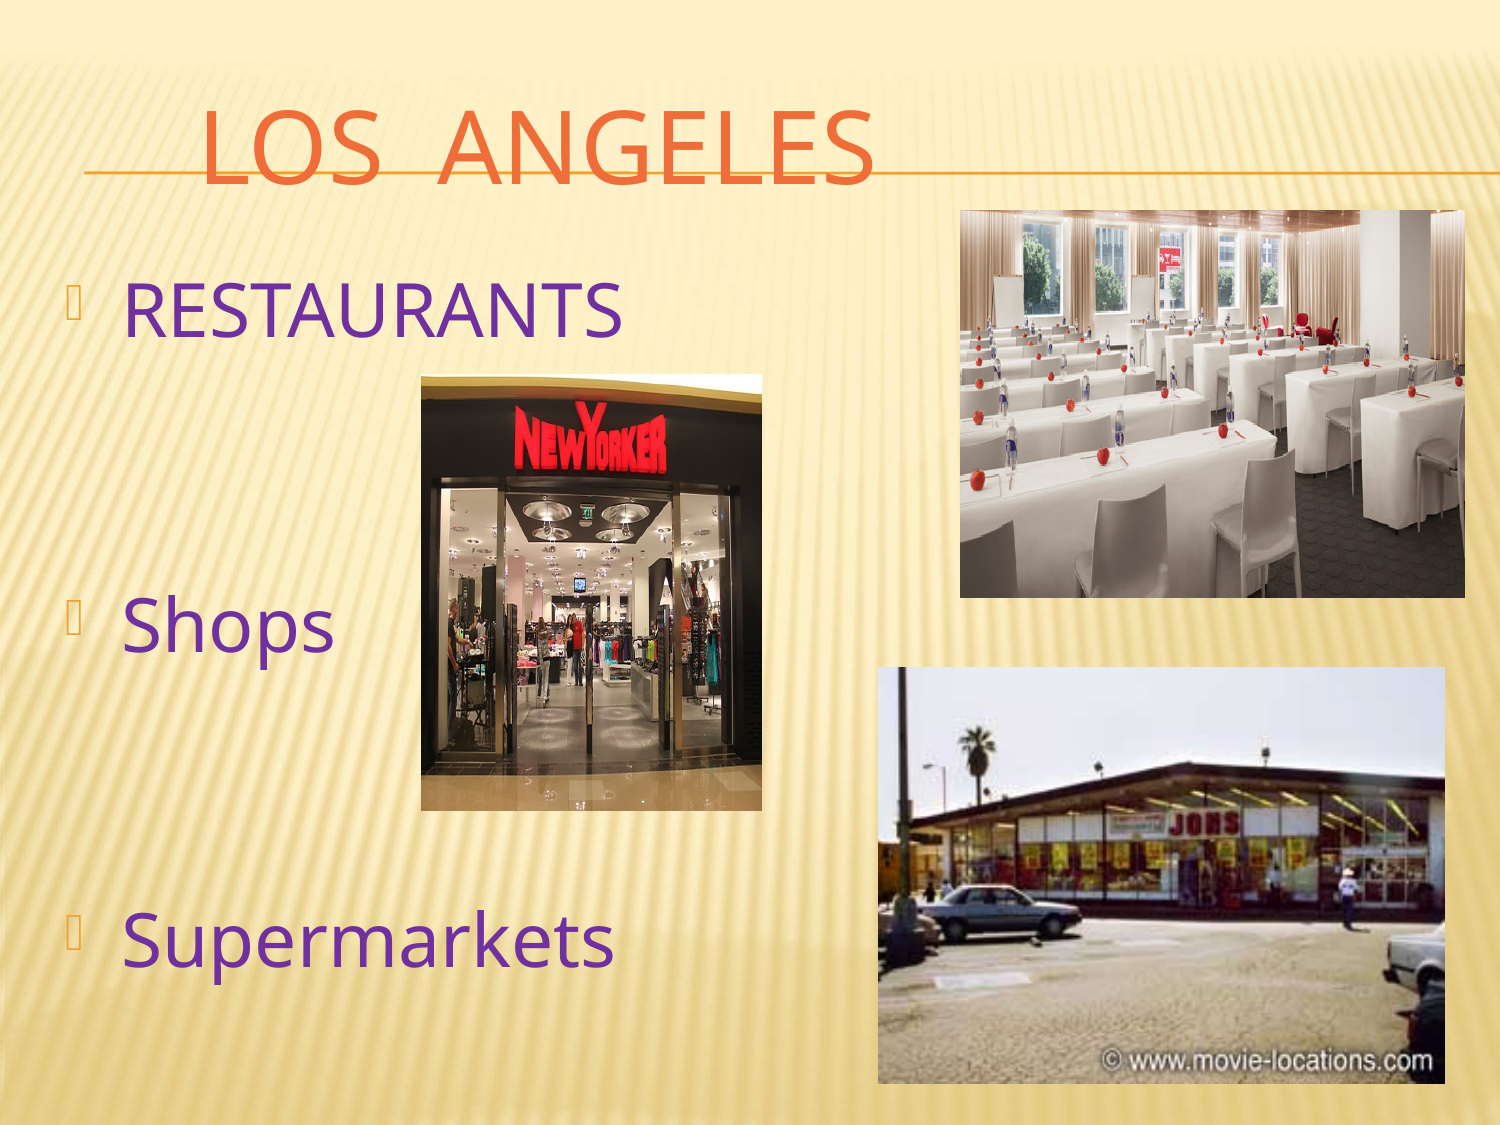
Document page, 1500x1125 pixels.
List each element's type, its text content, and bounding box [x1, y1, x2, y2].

list RESTAURANTS Shops Supermarkets [50, 254, 1475, 998]
picture [0, 0, 1500, 1125]
title los angeles [50, 75, 1475, 213]
